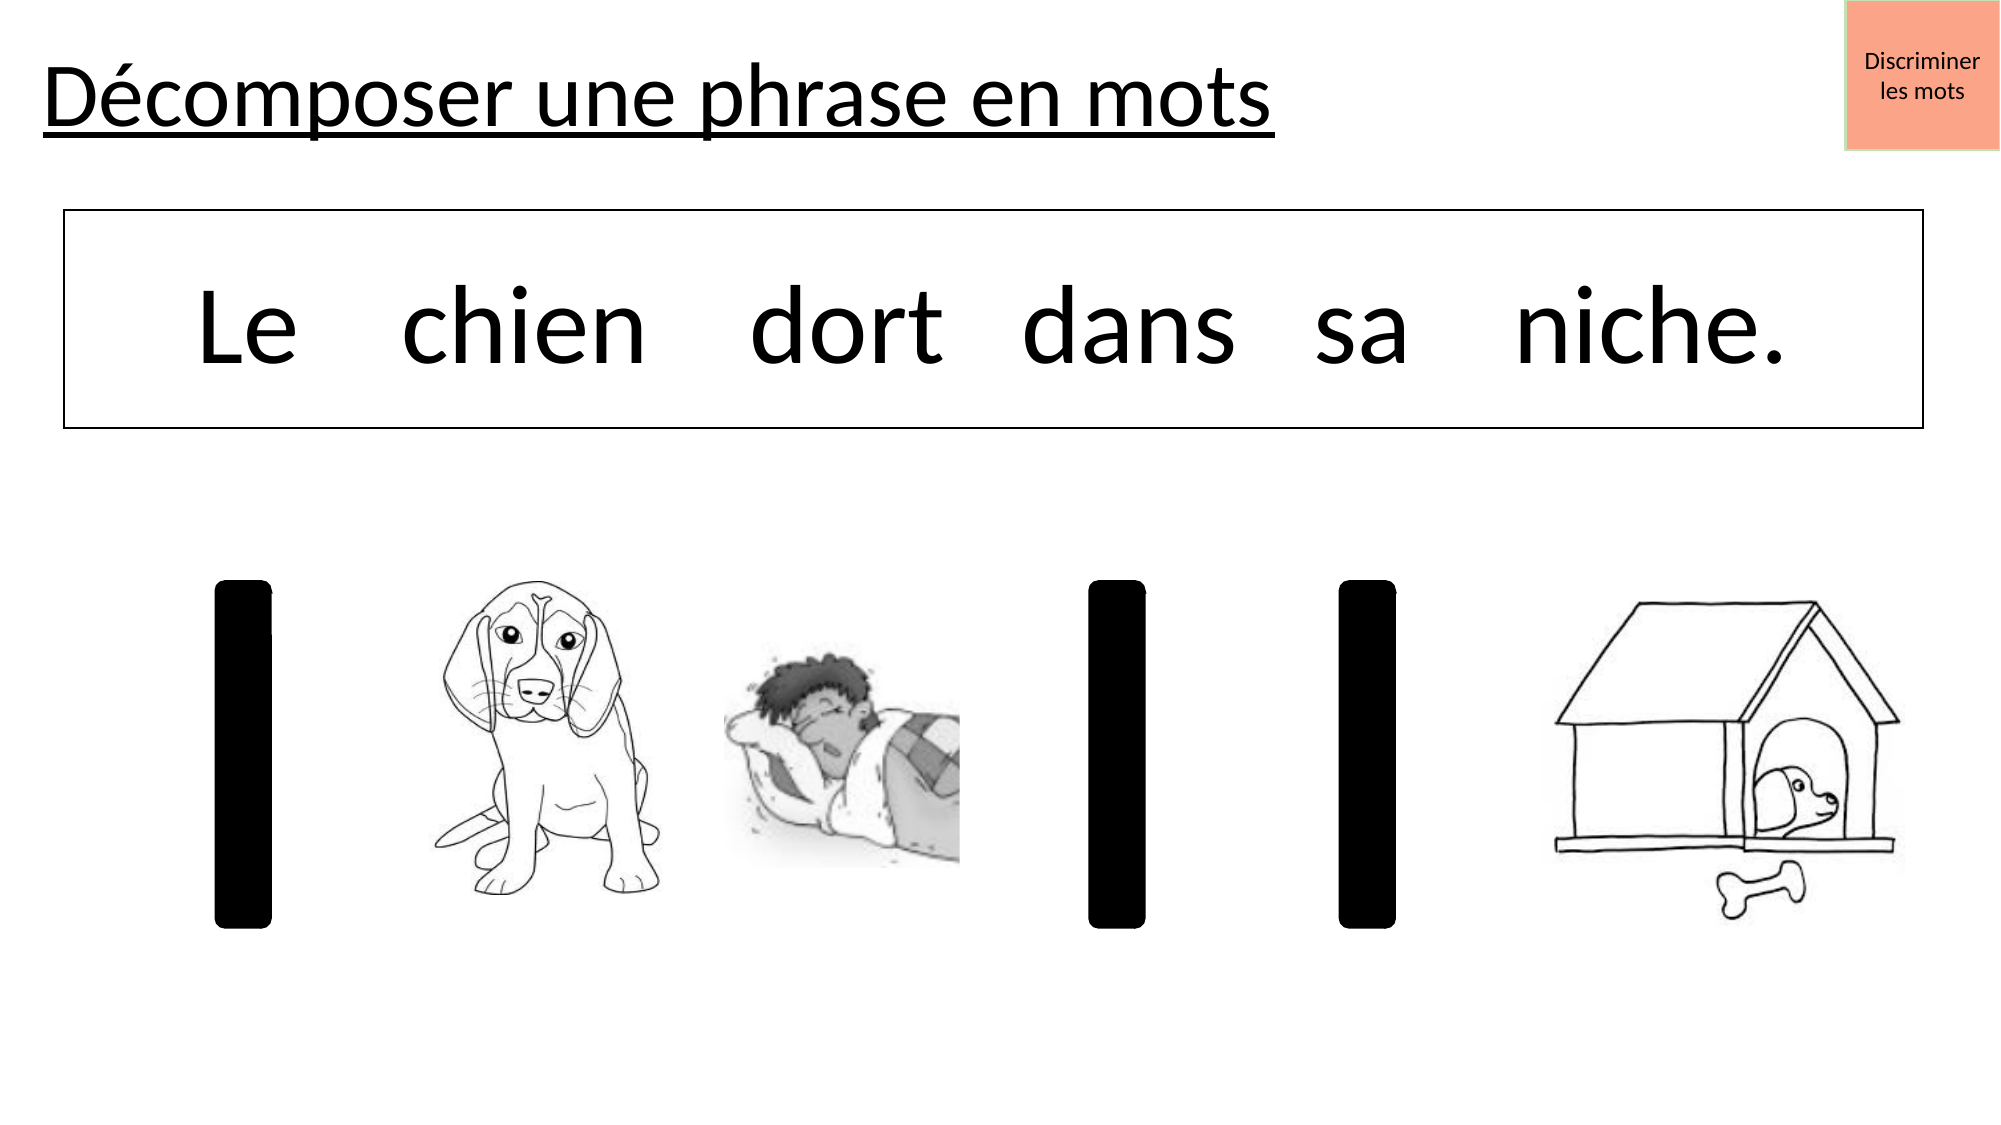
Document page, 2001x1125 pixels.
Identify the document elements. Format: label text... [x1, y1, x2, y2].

picture [418, 581, 676, 896]
picture [1542, 588, 1905, 928]
text_box Le chien dort dans sa niche. [64, 210, 1923, 428]
text_box Discriminer les mots [1846, 0, 2000, 150]
text_box [1089, 581, 1145, 928]
text_box [215, 581, 271, 928]
text_box [1339, 581, 1395, 928]
text_box Décomposer une phrase en mots [28, 27, 1290, 152]
picture [724, 641, 960, 868]
